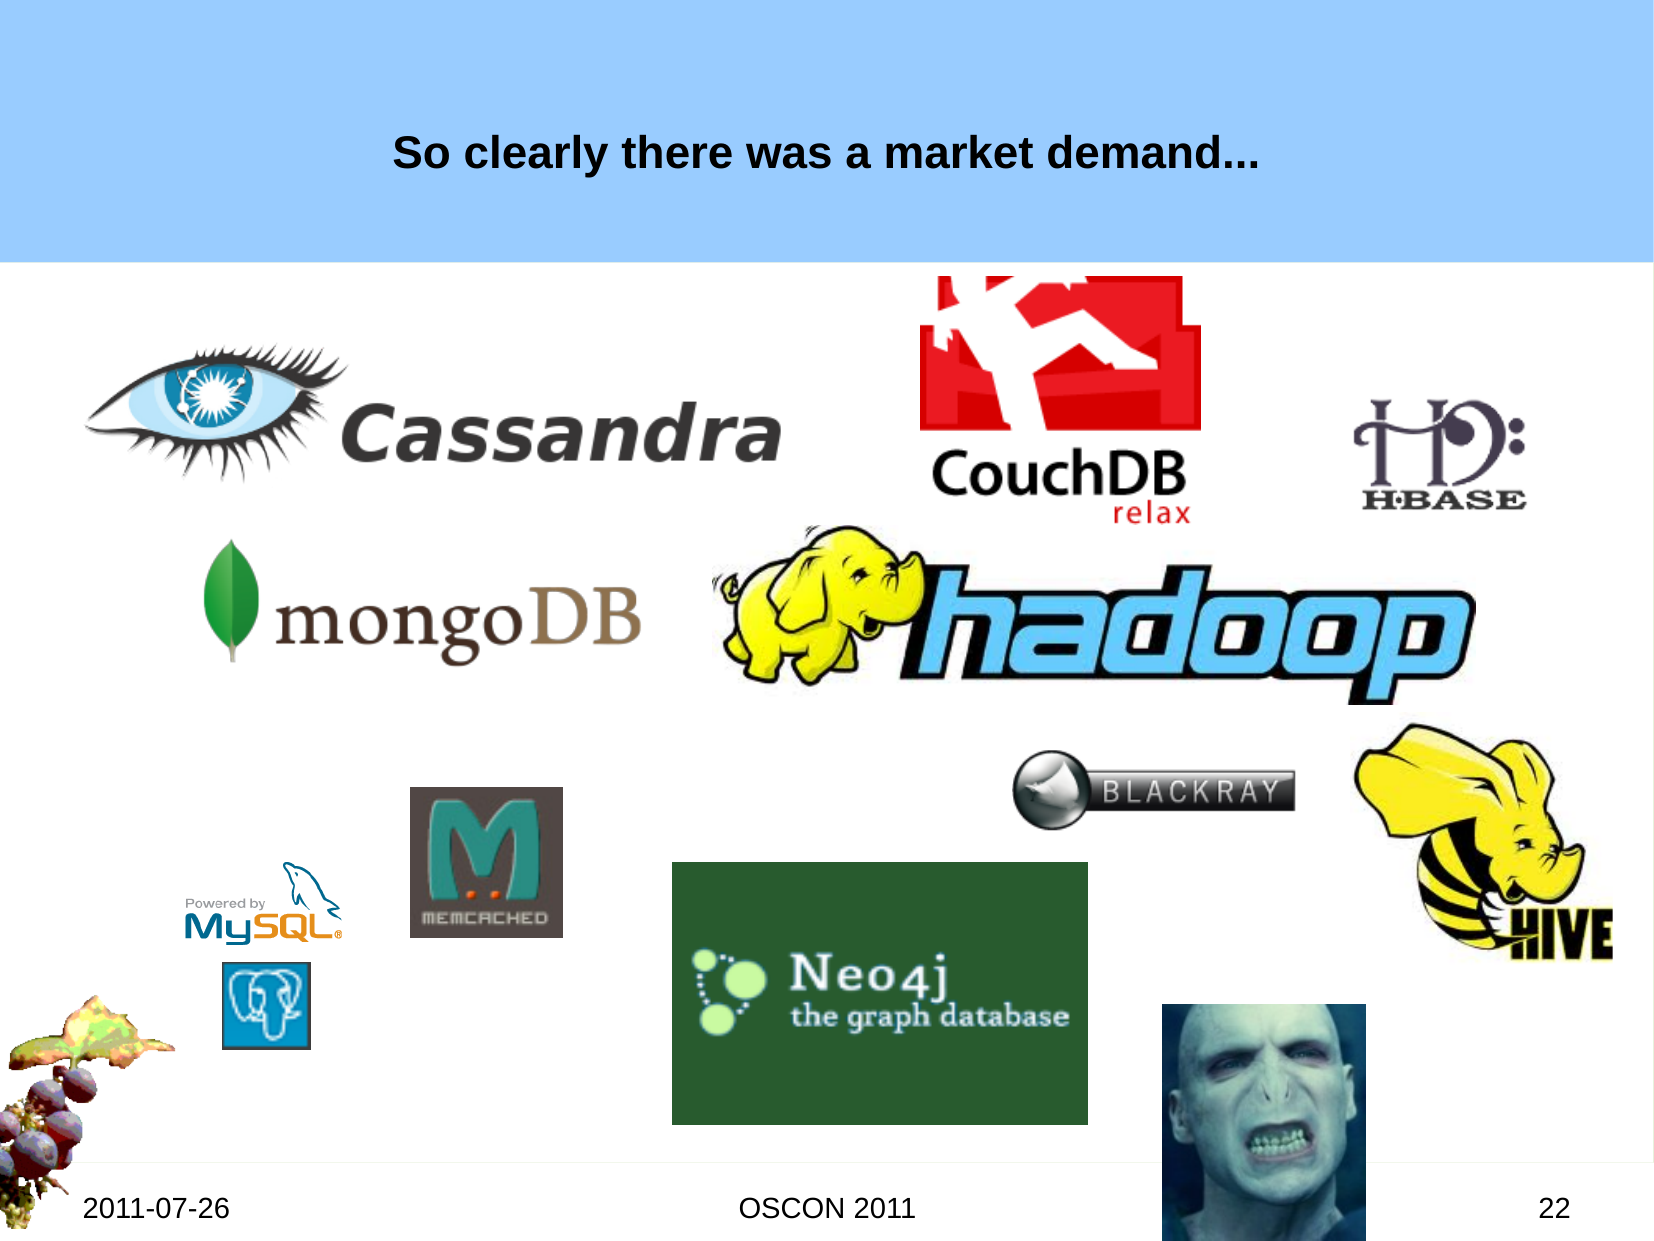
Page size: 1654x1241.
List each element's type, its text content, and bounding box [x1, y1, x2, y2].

picture [410, 787, 563, 938]
picture [185, 862, 342, 945]
title So clearly there was a market demand... [82, 56, 1571, 250]
picture [1012, 749, 1297, 832]
picture [672, 862, 1088, 1126]
picture [0, 990, 188, 1229]
picture [1162, 1004, 1366, 1241]
text_box [0, 262, 1654, 1163]
picture [712, 276, 1538, 705]
picture [222, 962, 311, 1051]
picture [1350, 712, 1613, 976]
picture [187, 524, 657, 682]
picture [75, 337, 826, 488]
